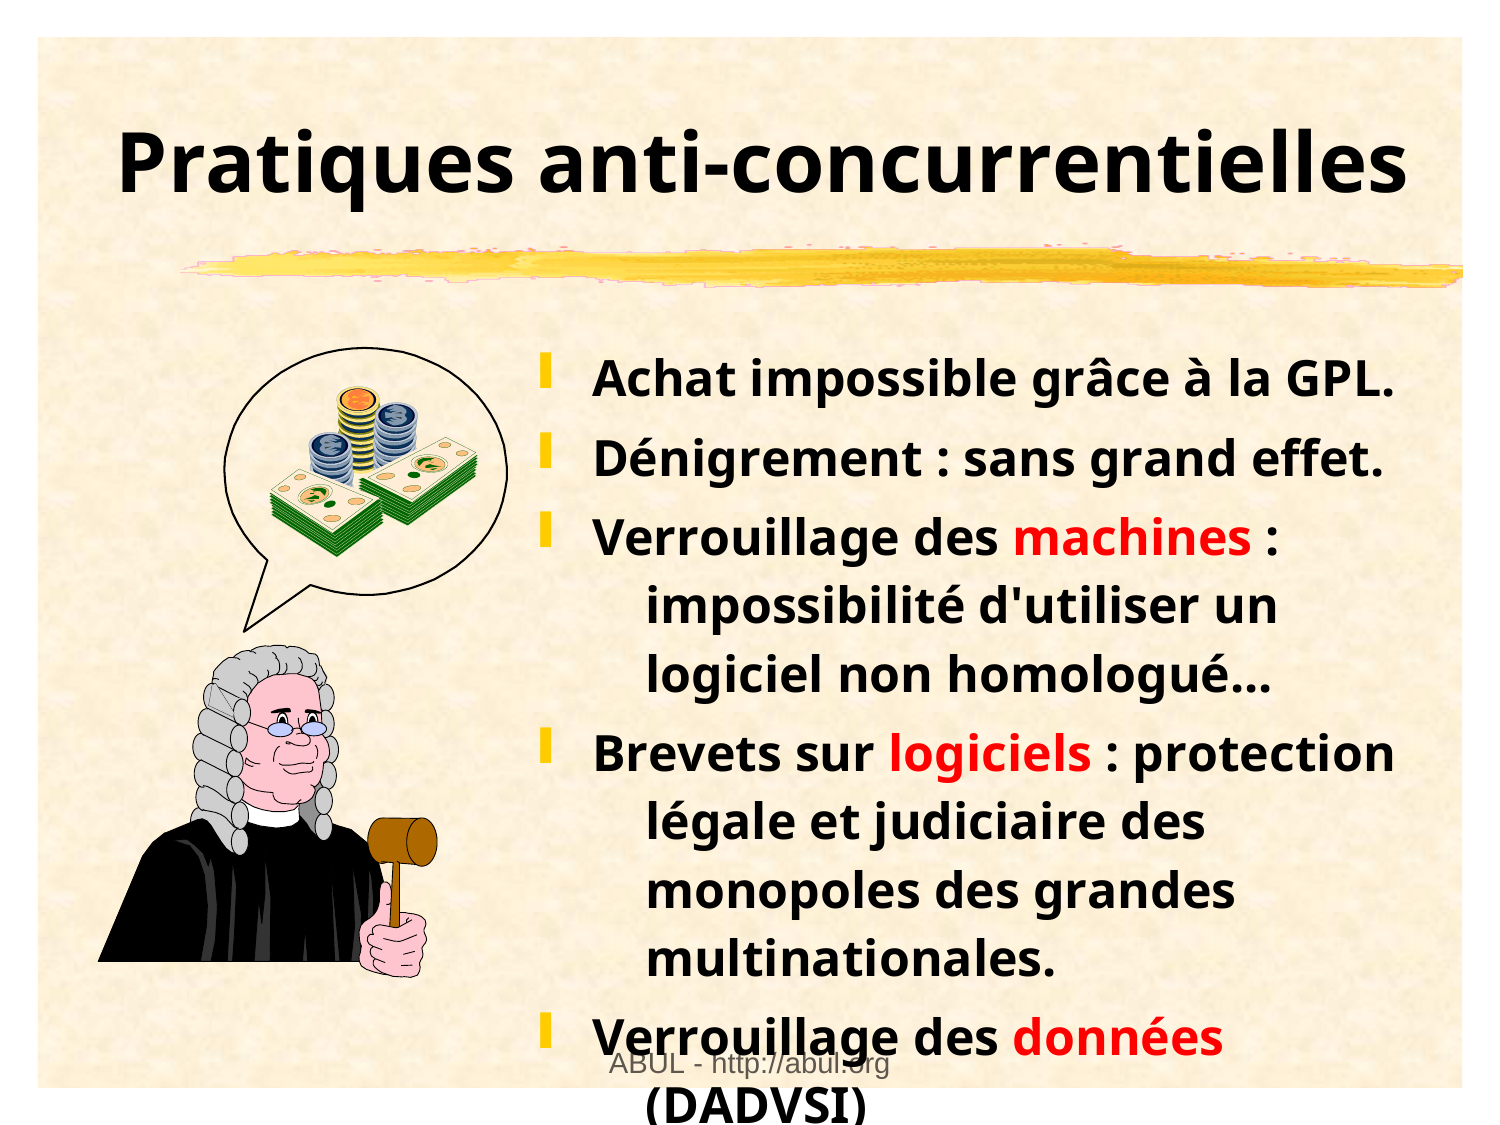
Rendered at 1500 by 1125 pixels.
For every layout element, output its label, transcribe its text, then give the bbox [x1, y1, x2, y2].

picture [37, 37, 1463, 1088]
list Achat impossible grâce à la GPL. Dénigrement : sans grand effet. Verrouillage des machines : impossibilité d'utiliser un logiciel non homologué... Brevets sur logiciels : protection légale et judiciaire des monopoles des grandes multinationales. Verrouillage des données (DADVSI) Verrouillage du savoir. [488, 335, 1454, 1009]
title Pratiques anti-concurrentielles [101, 72, 1427, 248]
